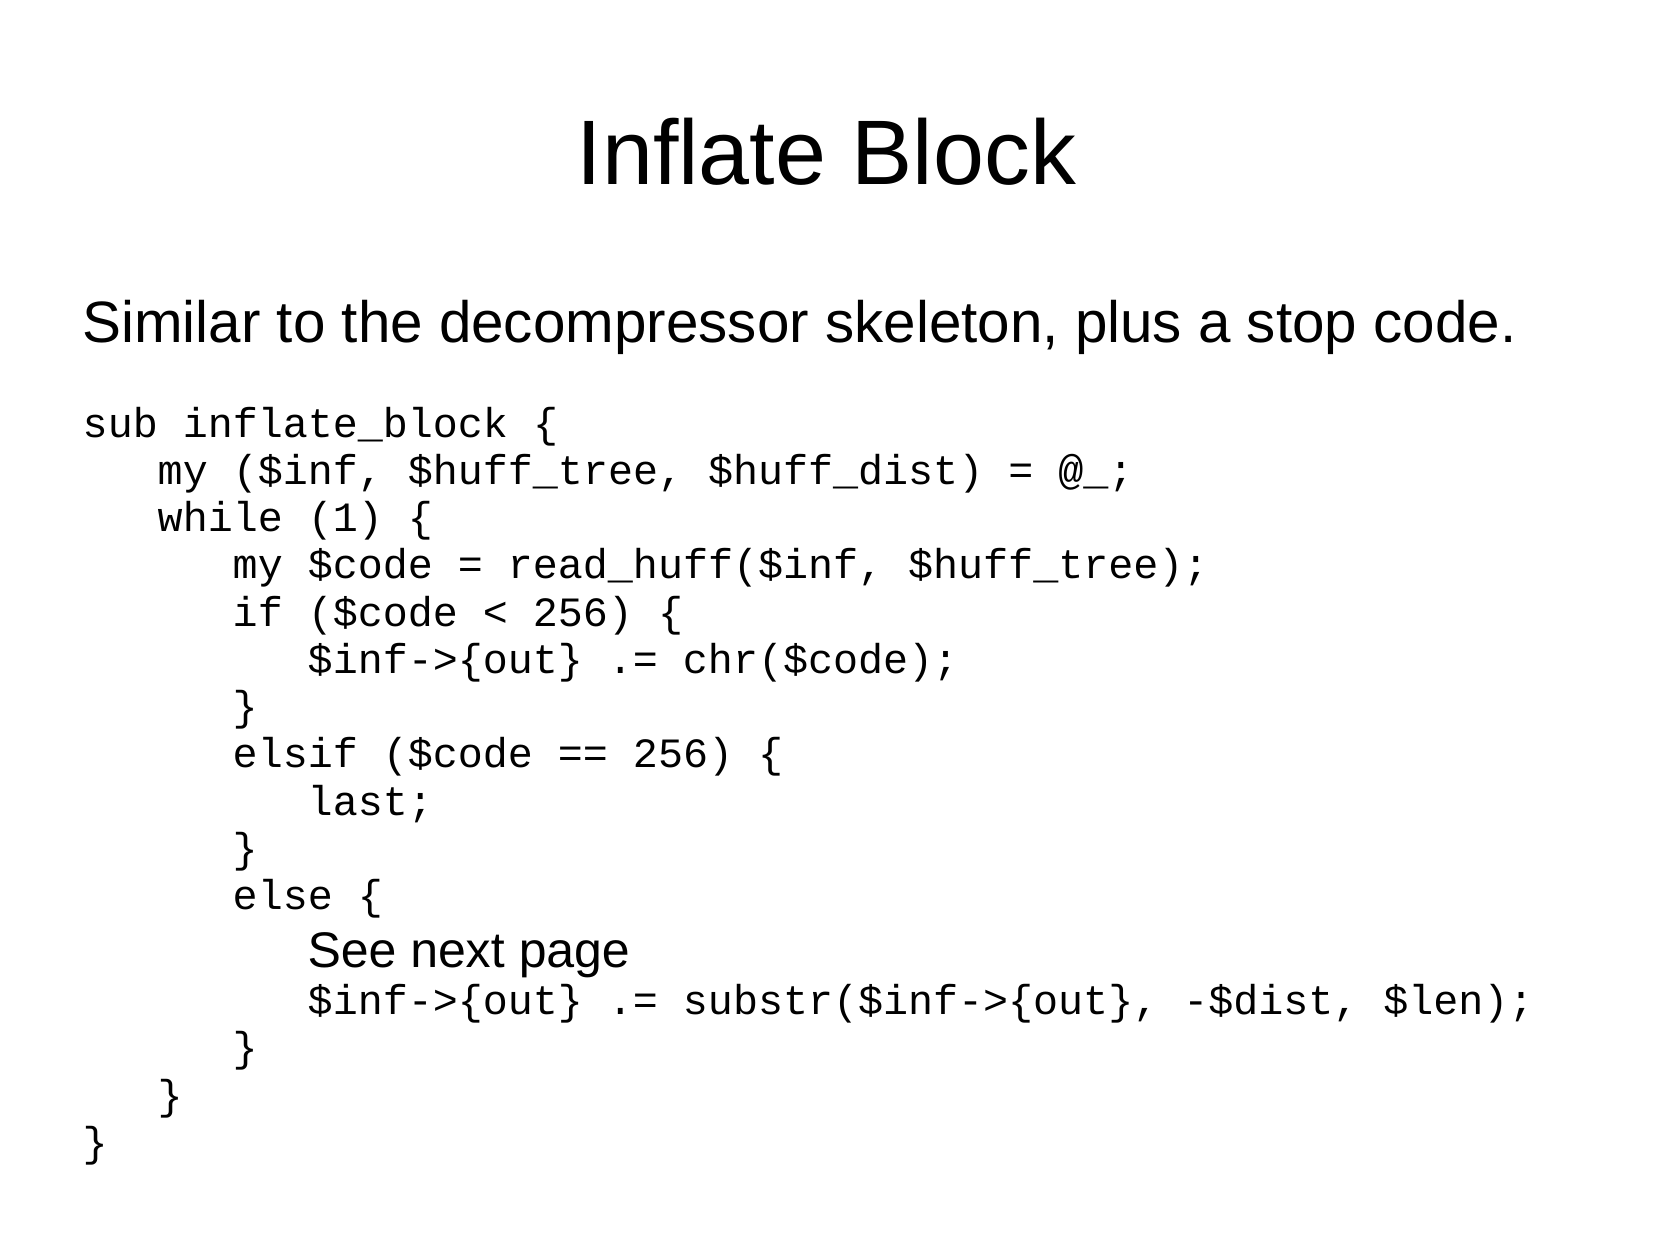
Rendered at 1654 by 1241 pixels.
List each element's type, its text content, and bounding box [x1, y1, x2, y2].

title Inflate Block [82, 49, 1571, 257]
list Similar to the decompressor skeleton, plus a stop code. sub inflate_block { my ($inf, $huff_tree, $huff_dist) = @_; while (1) { my $code = read_huff($inf, $huff_tree); if ($code < 256) { $inf->{out} .= chr($code); } elsif ($code == 256) { last; } else { See next page $inf->{out} .= substr($inf->{out}, -$dist, $len); } } } [82, 290, 1571, 1169]
